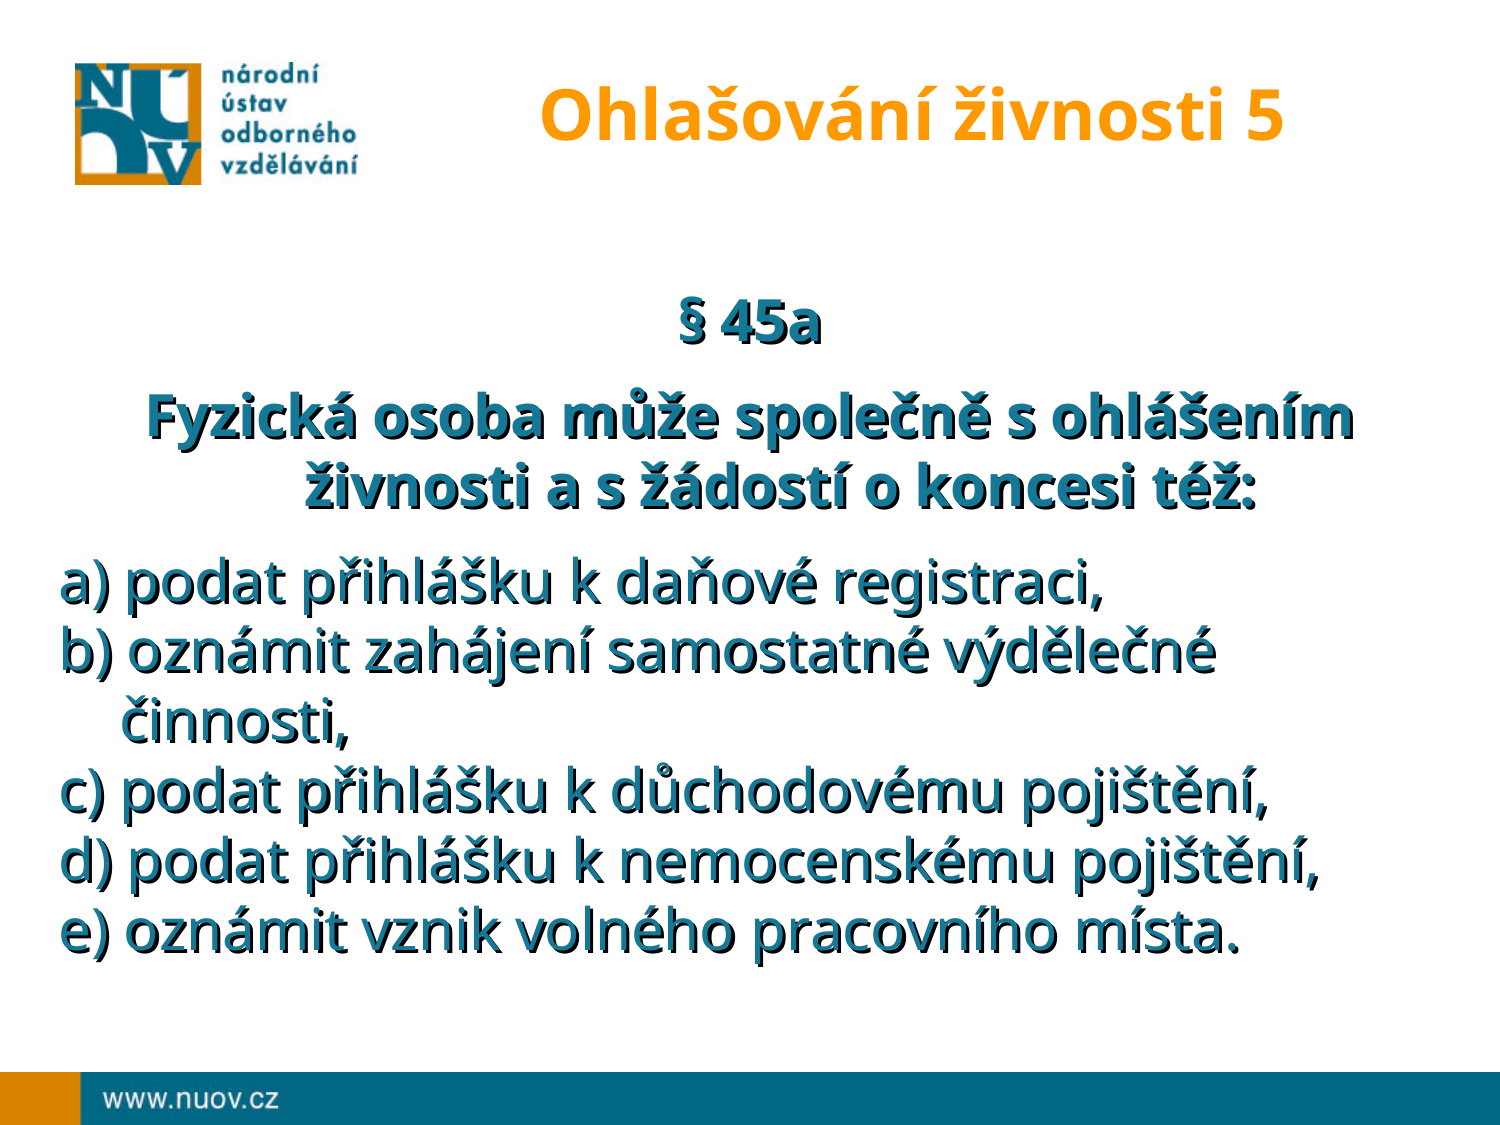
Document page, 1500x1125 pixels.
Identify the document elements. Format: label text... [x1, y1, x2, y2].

text_box [0, 1072, 1500, 1125]
text_box § 45a Fyzická osoba může společně s ohlášením živnosti a s žádostí o koncesi též: a) podat přihlášku k daňové registraci, b) oznámit zahájení samostatné výdělečné činnosti, c) podat přihlášku k důchodovému pojištění, d) podat přihlášku k nemocenskému pojištění, e) oznámit vznik volného pracovního místa. [43, 275, 1457, 971]
text_box [75, 62, 358, 185]
title Ohlašování živnosti 5 [399, 37, 1425, 188]
